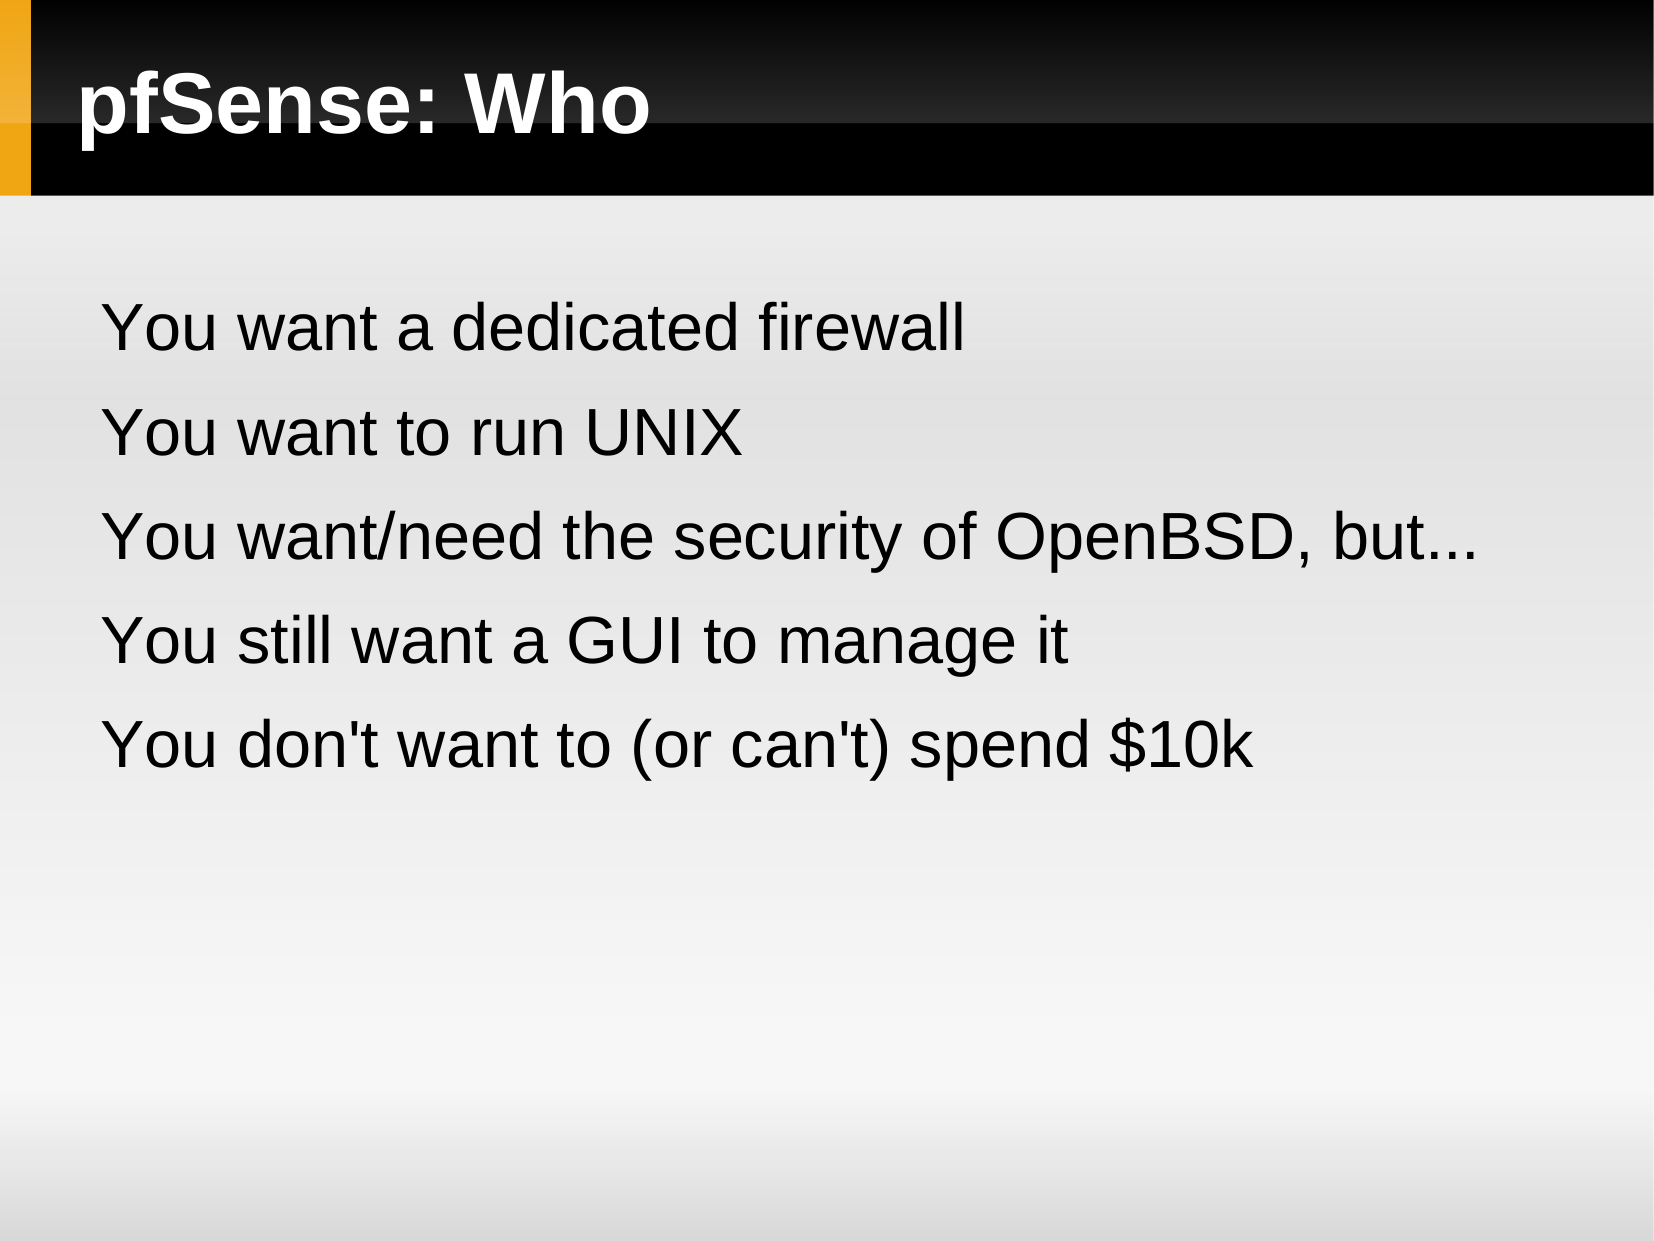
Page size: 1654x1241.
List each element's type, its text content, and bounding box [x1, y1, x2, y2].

title pfSense: Who [76, 0, 1565, 208]
list You want a dedicated firewall You want to run UNIX You want/need the security of OpenBSD, but... You still want a GUI to manage it You don't want to (or can't) spend $10k [82, 290, 1571, 1109]
picture [0, 0, 1654, 1241]
